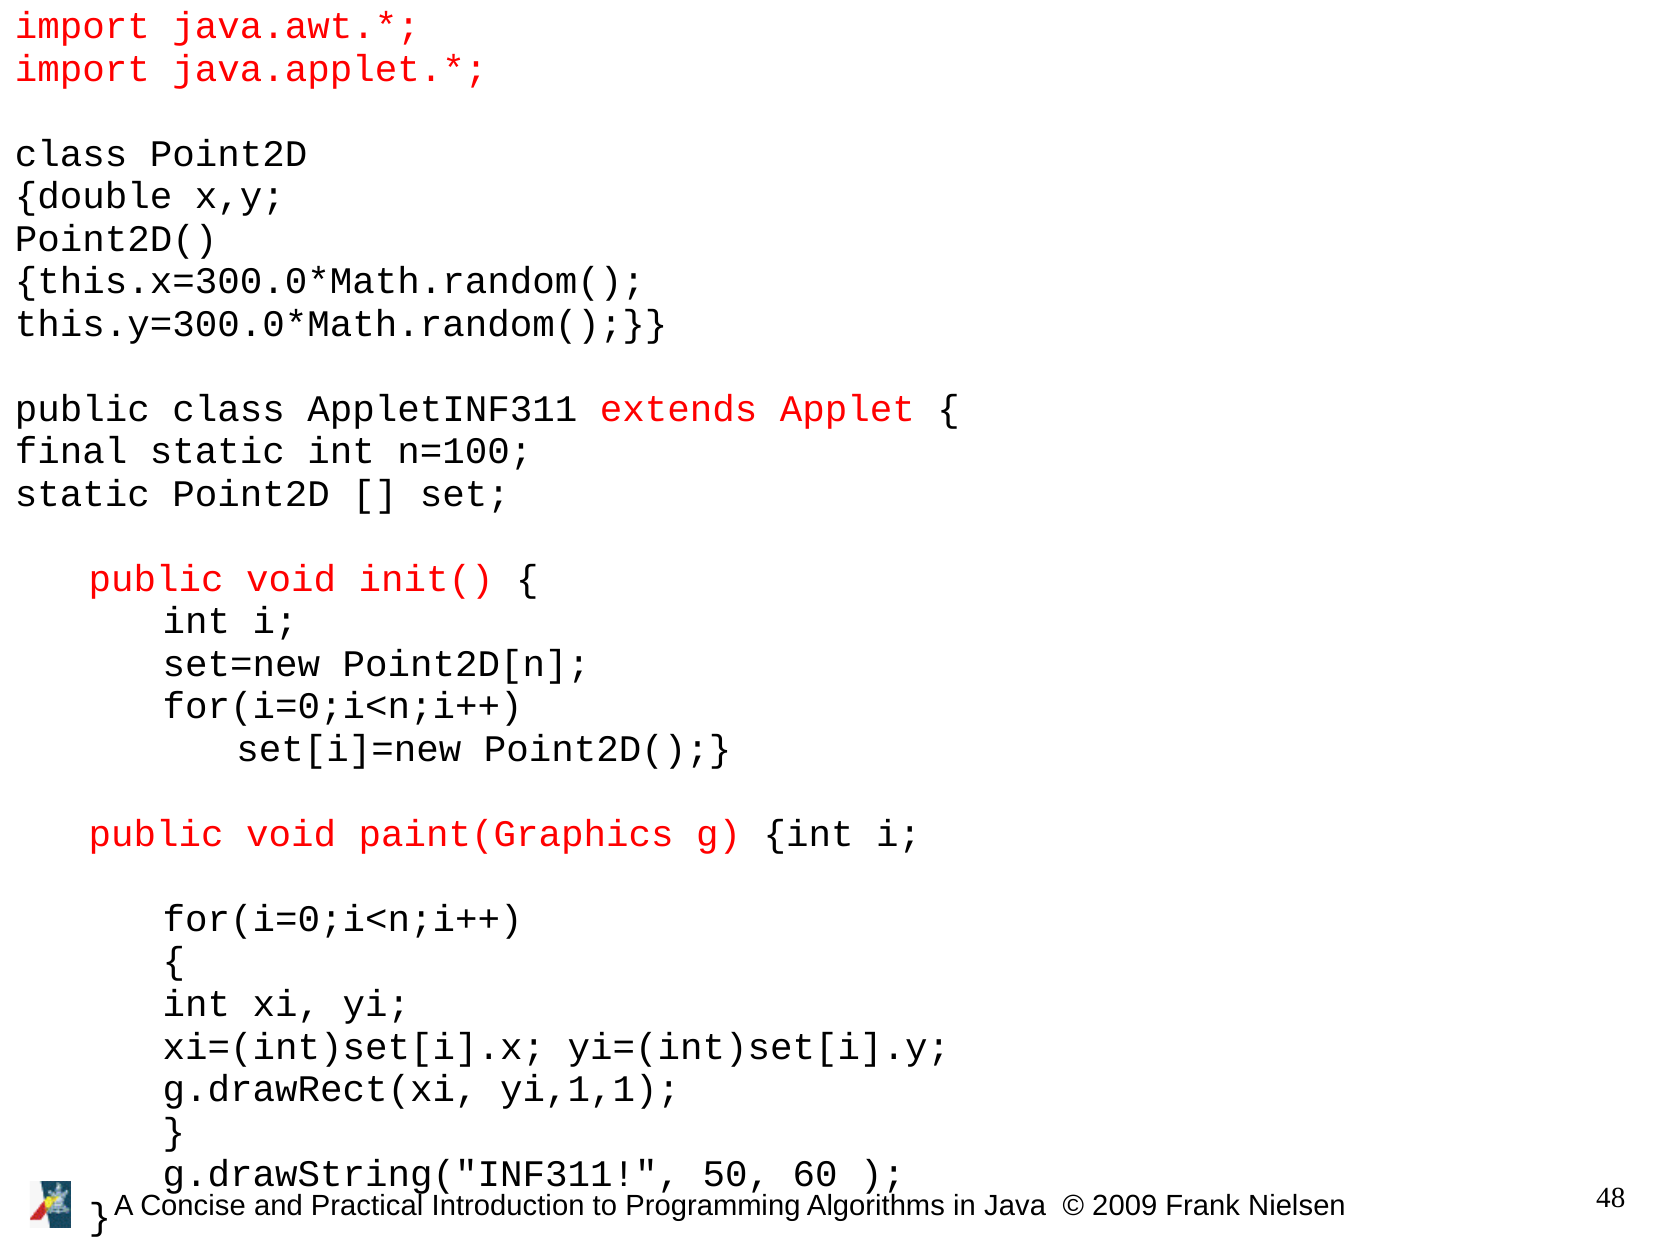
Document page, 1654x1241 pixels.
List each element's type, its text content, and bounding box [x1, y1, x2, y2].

text_box import java.awt.*; import java.applet.*; class Point2D {double x,y; Point2D() {this.x=300.0*Math.random(); this.y=300.0*Math.random();}} public class AppletINF311 extends Applet { final static int n=100; static Point2D [] set; public void init() { int i; set=new Point2D[n]; for(i=0;i<n;i++) set[i]=new Point2D();} public void paint(Graphics g) {int i; for(i=0;i<n;i++) { int xi, yi; xi=(int)set[i].x; yi=(int)set[i].y; g.drawRect(xi, yi,1,1); } g.drawString("INF311!", 50, 60 ); } } [0, 0, 990, 1209]
picture [29, 1209, 71, 1228]
